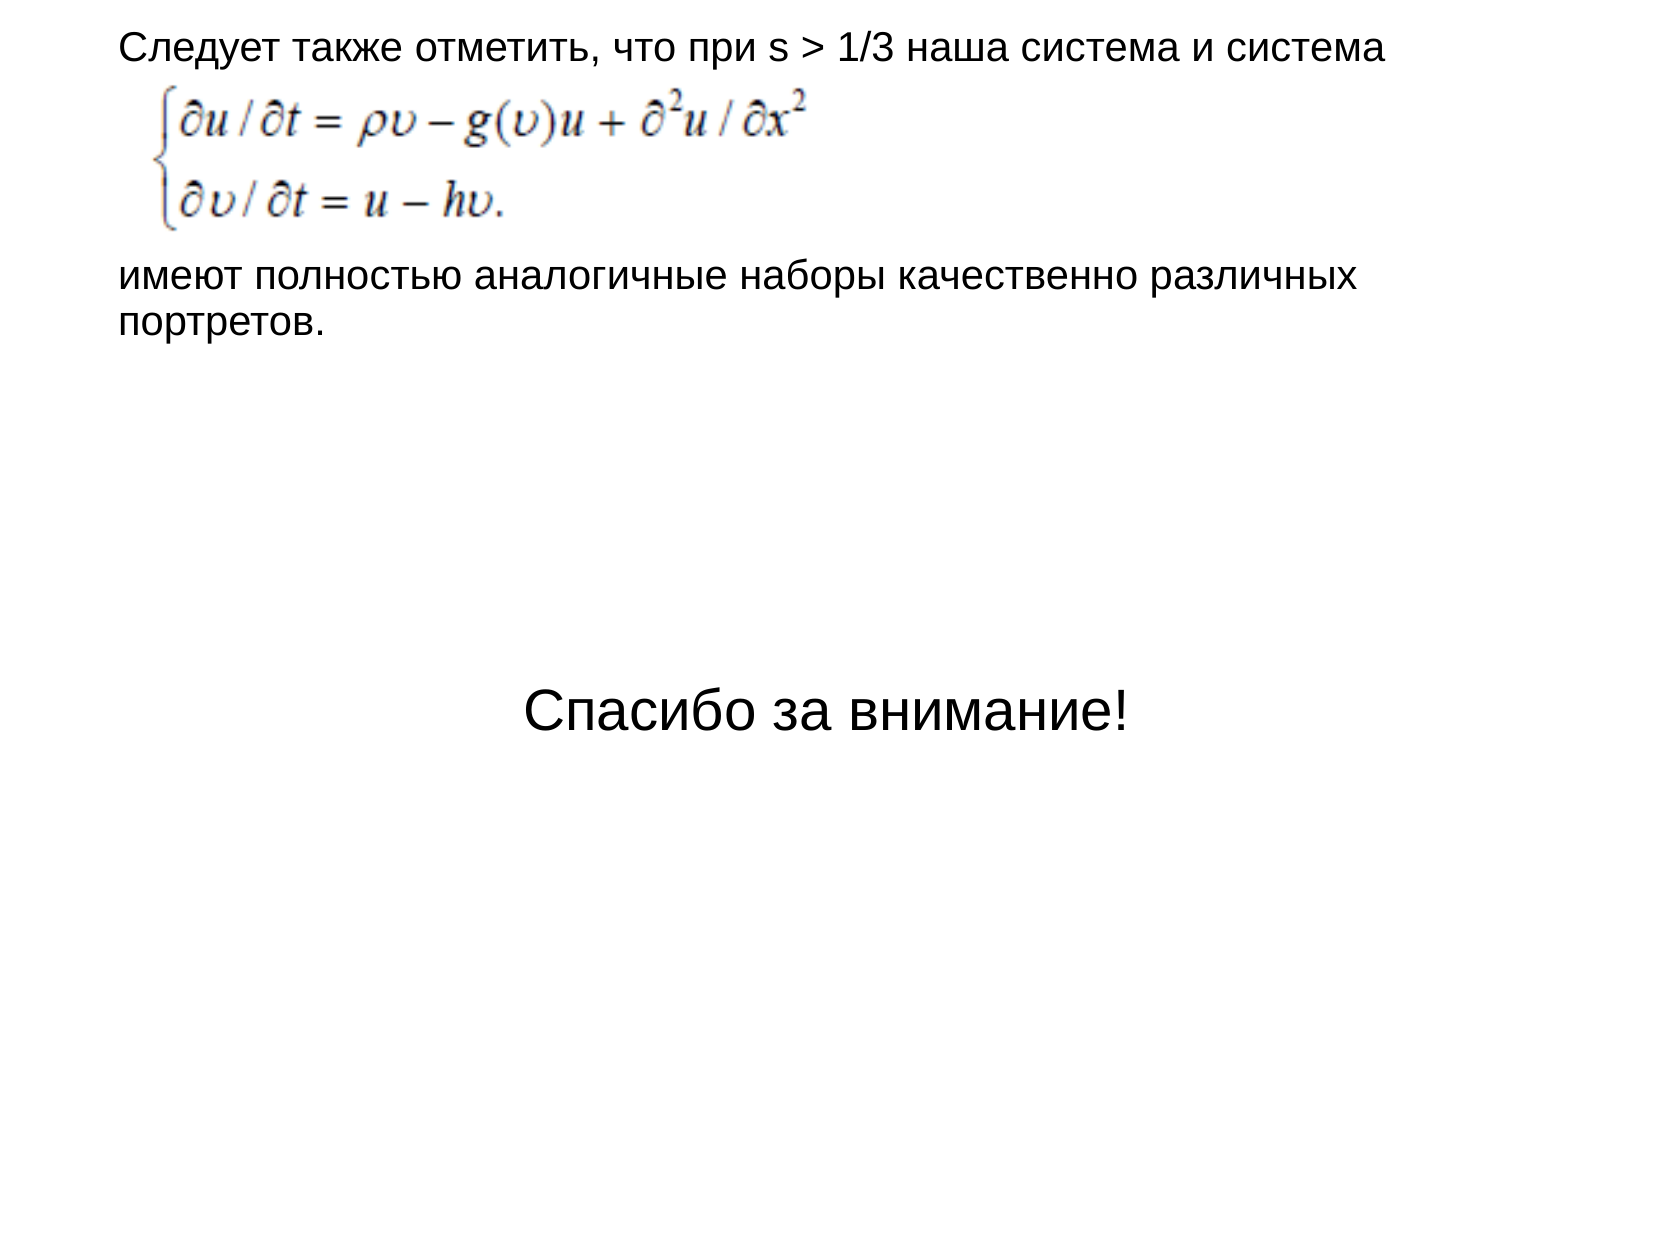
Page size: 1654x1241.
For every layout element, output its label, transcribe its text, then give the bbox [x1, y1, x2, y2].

picture [134, 70, 827, 249]
list Следует также отметить, что при s > 1/3 наша система и система имеют полностью аналогичные наборы качественно различных портретов. Спасибо за внимание! [47, 23, 1536, 1217]
